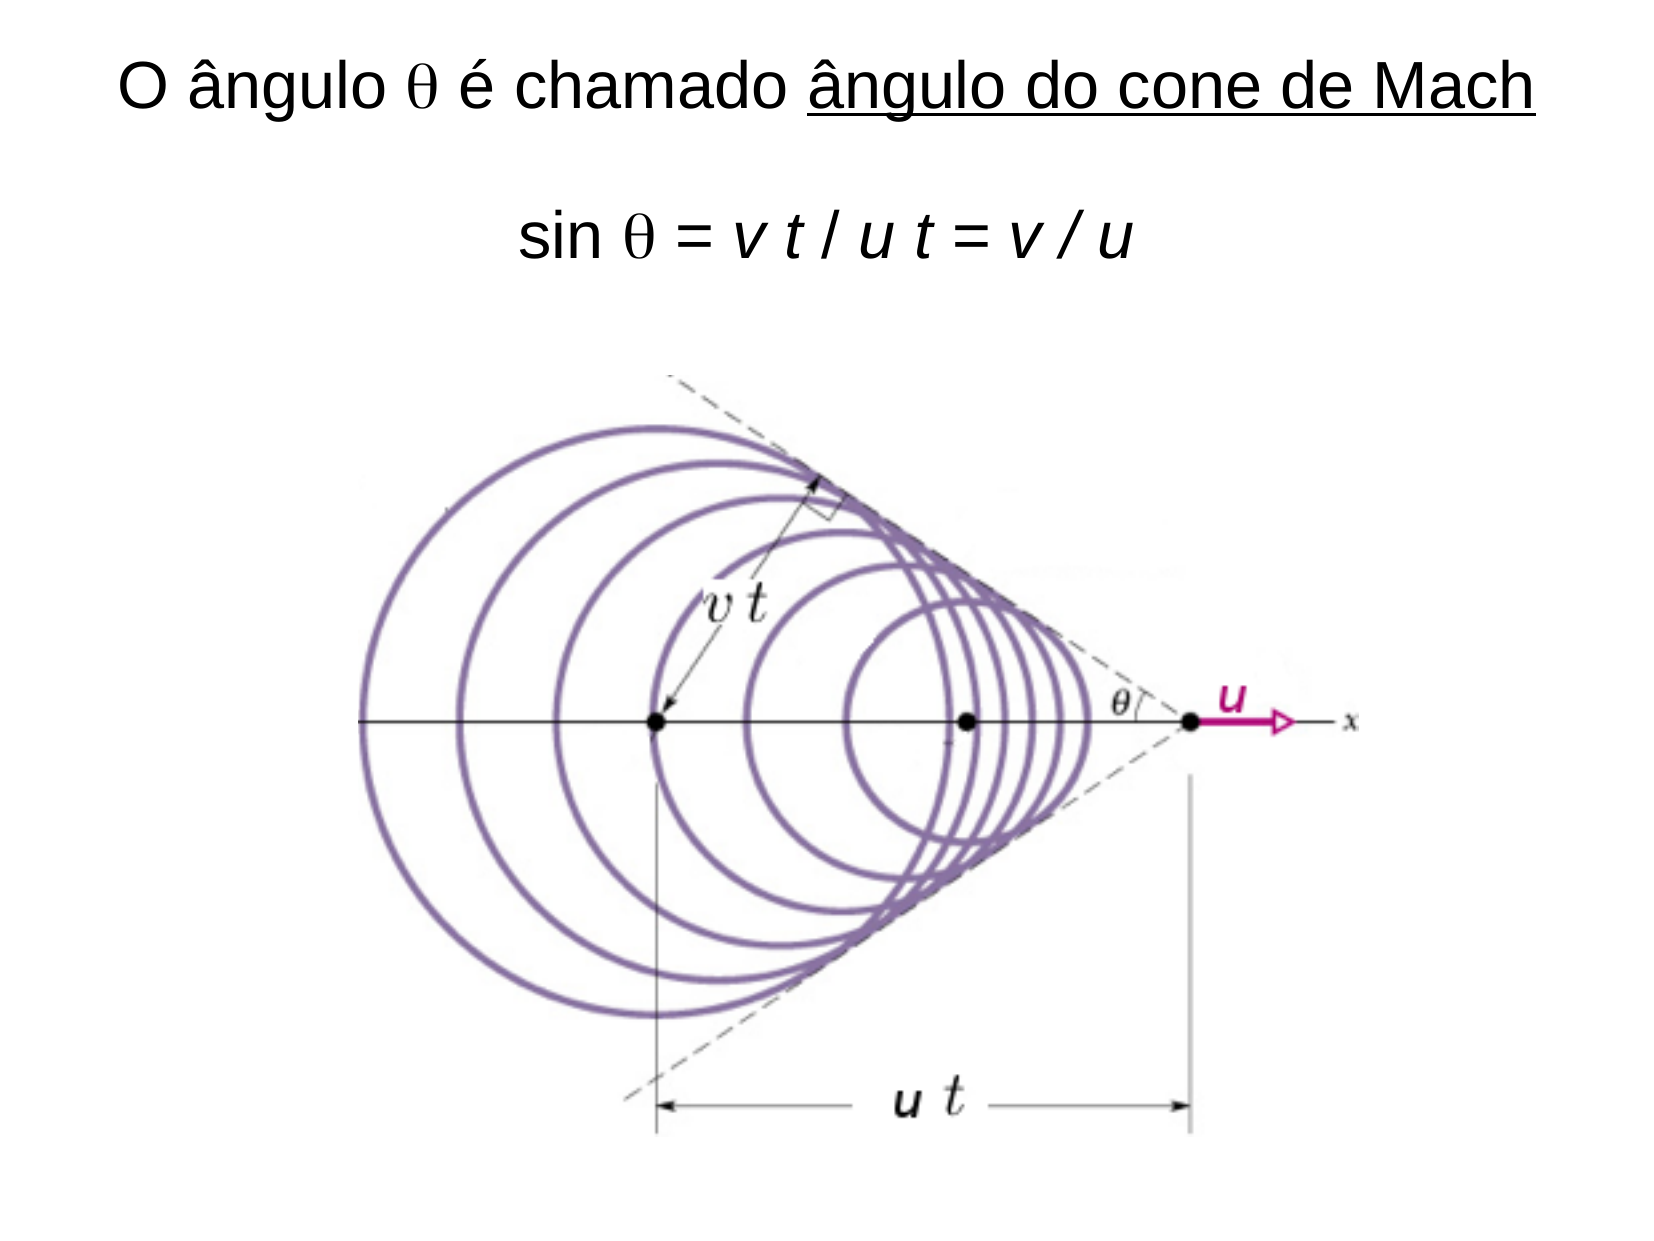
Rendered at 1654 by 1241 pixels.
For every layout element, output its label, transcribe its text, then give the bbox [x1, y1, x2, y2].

picture [358, 375, 1359, 1137]
subtitle O ângulo q é chamado ângulo do cone de Mach sin q = v t / u t = v / u [82, 35, 1571, 286]
